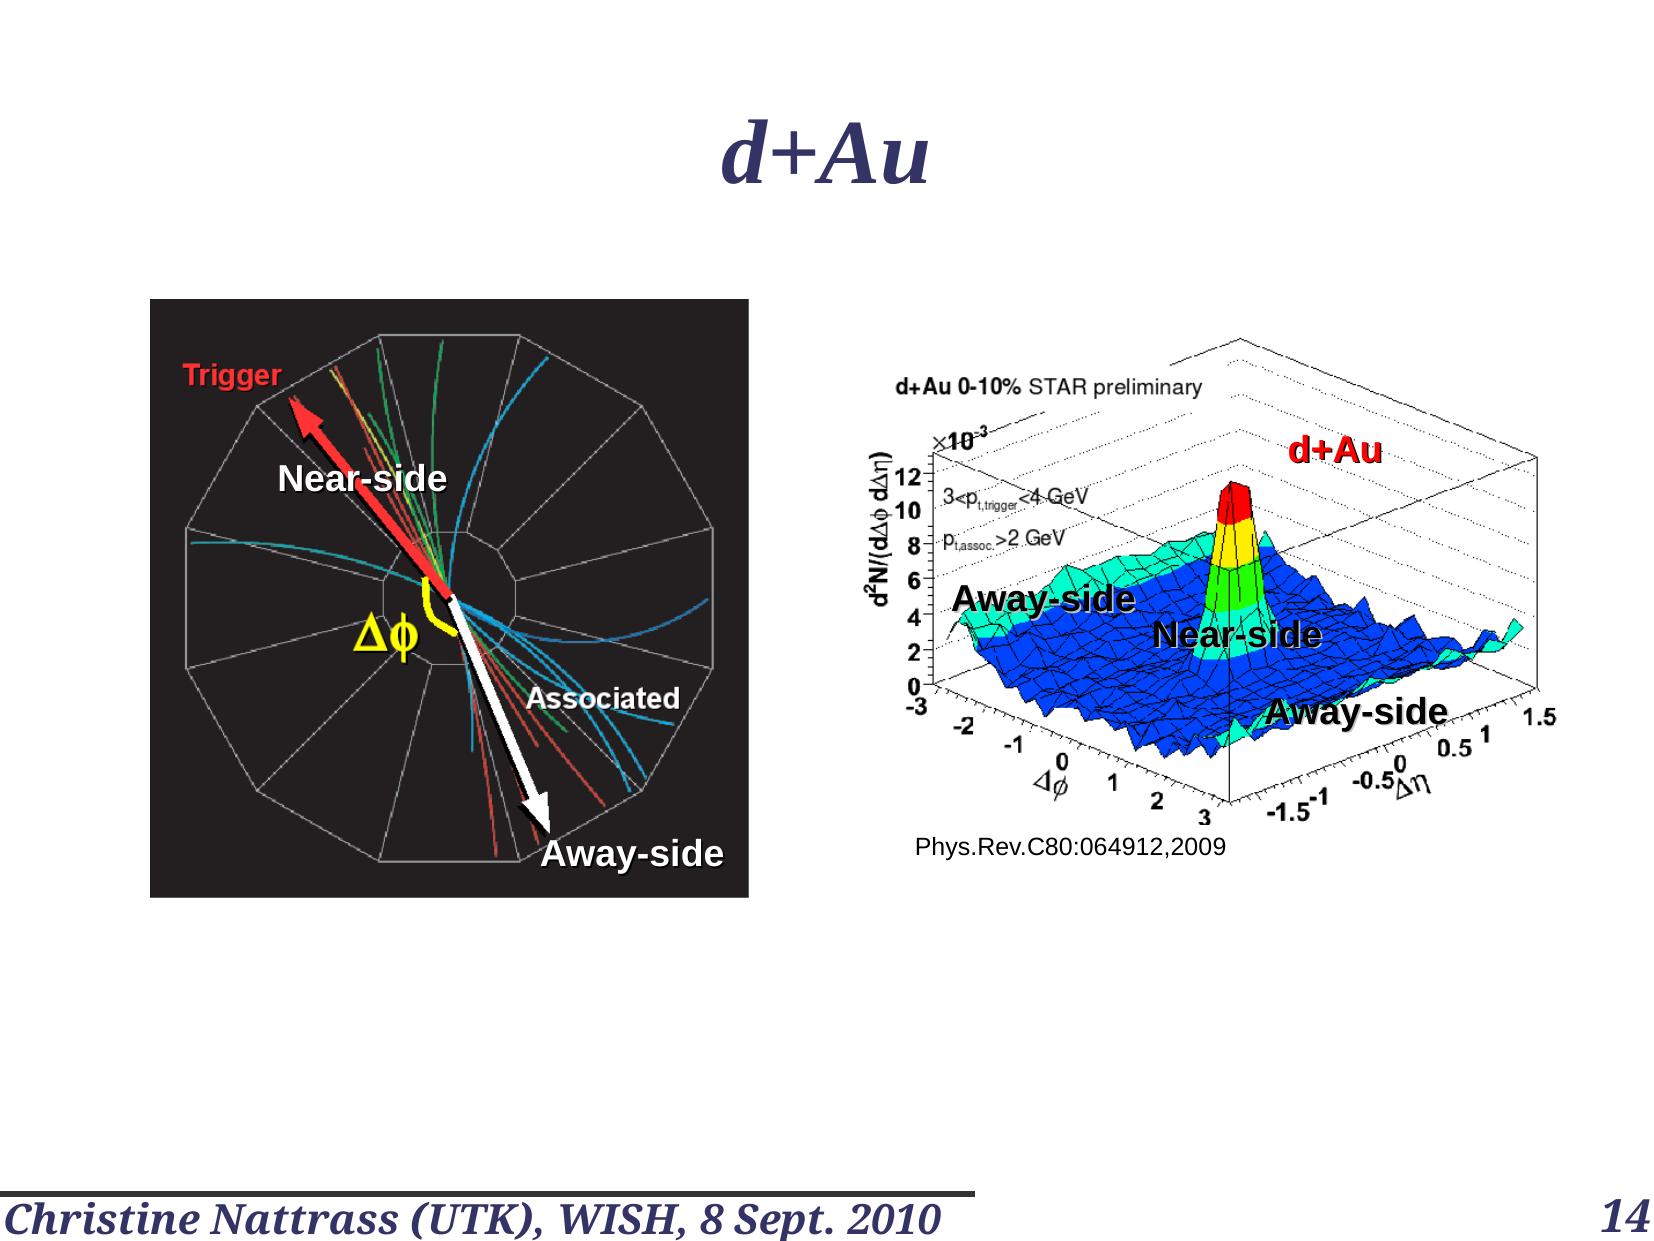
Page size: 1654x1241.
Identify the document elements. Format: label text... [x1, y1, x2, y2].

text_box Near-side [262, 450, 563, 507]
text_box Phys.Rev.C80:064912,2009 [900, 825, 1276, 868]
picture [150, 299, 751, 900]
text_box Near-side [1136, 605, 1437, 663]
text_box Away-side [525, 825, 826, 882]
picture [862, 323, 1576, 859]
text_box d+Au [1272, 420, 1461, 480]
text_box Away-side [1249, 682, 1550, 740]
text_box [126, 280, 776, 920]
title d+Au [82, 49, 1571, 257]
text_box Away-side [936, 570, 1237, 628]
